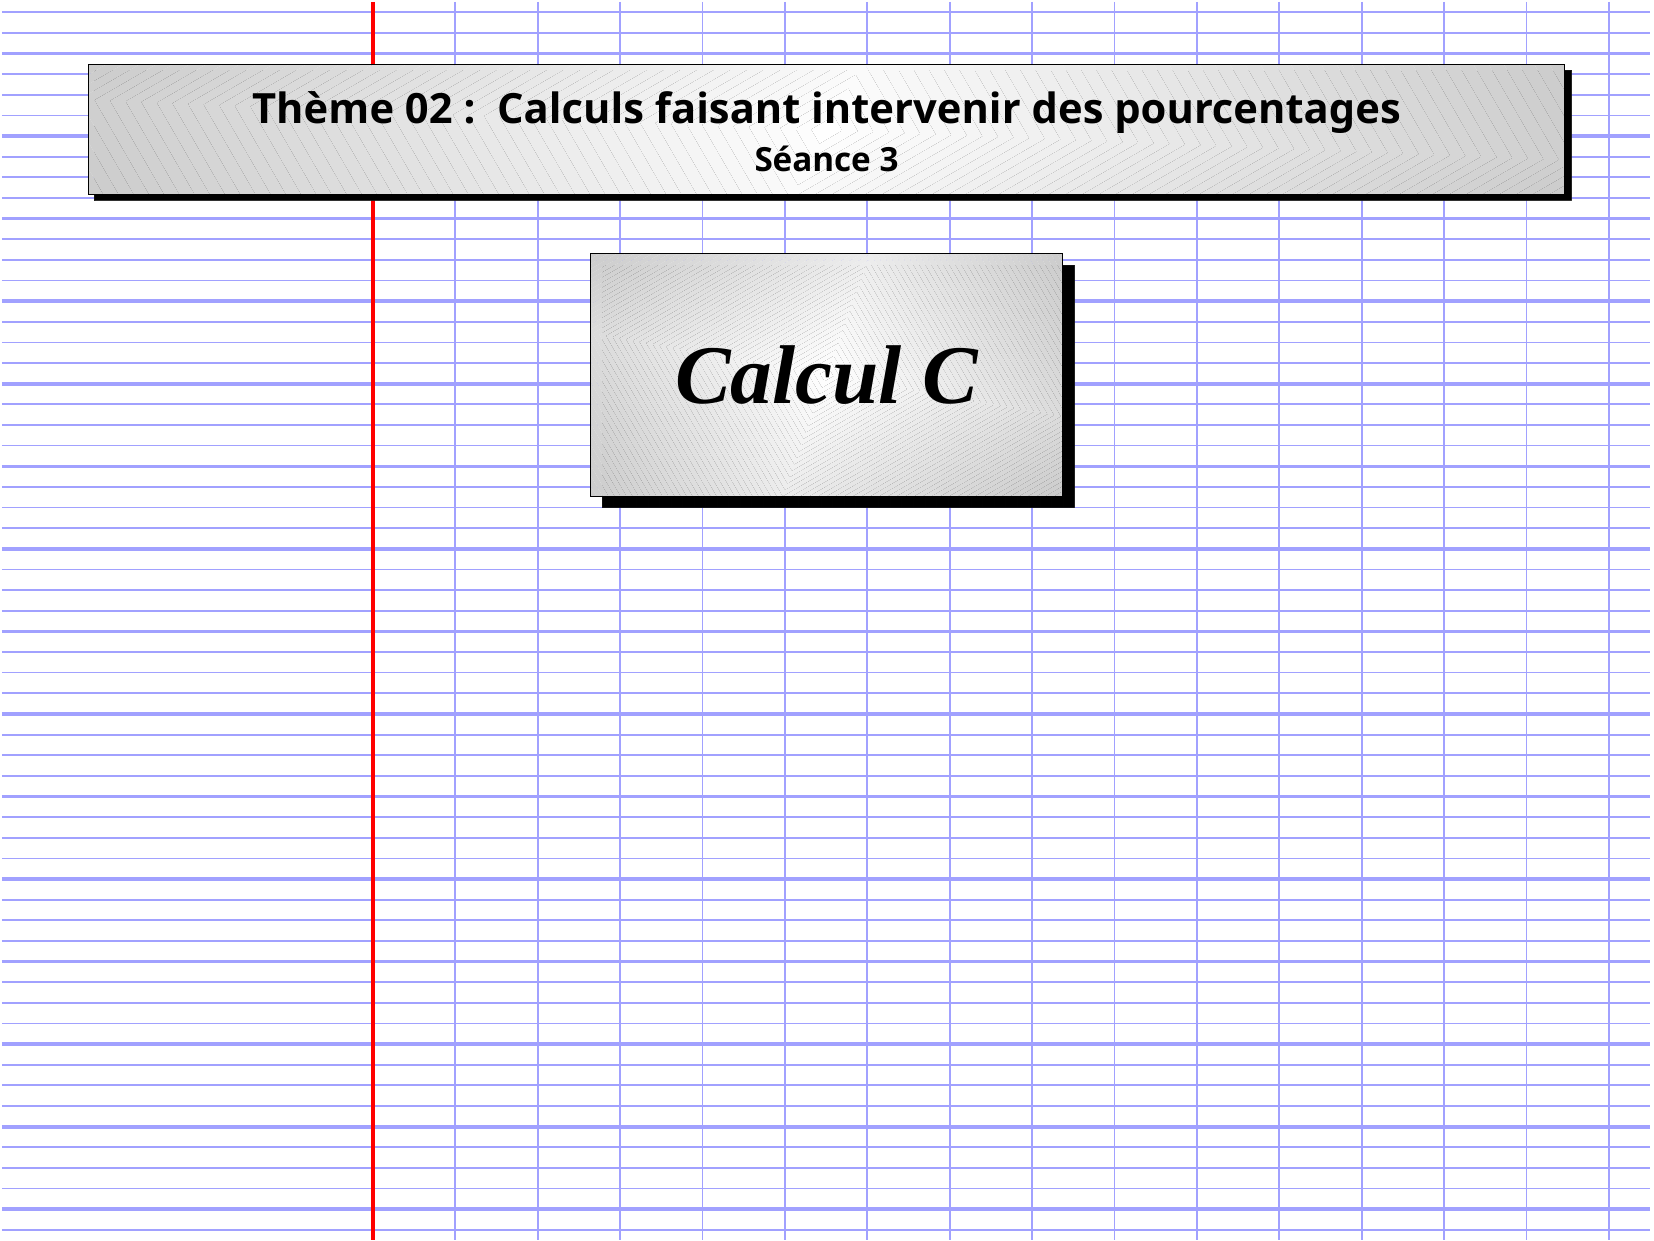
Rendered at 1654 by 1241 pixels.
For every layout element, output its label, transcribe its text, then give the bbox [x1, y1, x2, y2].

text_box Thème 02 : Calculs faisant intervenir des pourcentages Séance 3 [88, 64, 1565, 195]
text_box Calcul C [590, 253, 1063, 497]
picture [0, 0, 1654, 1241]
